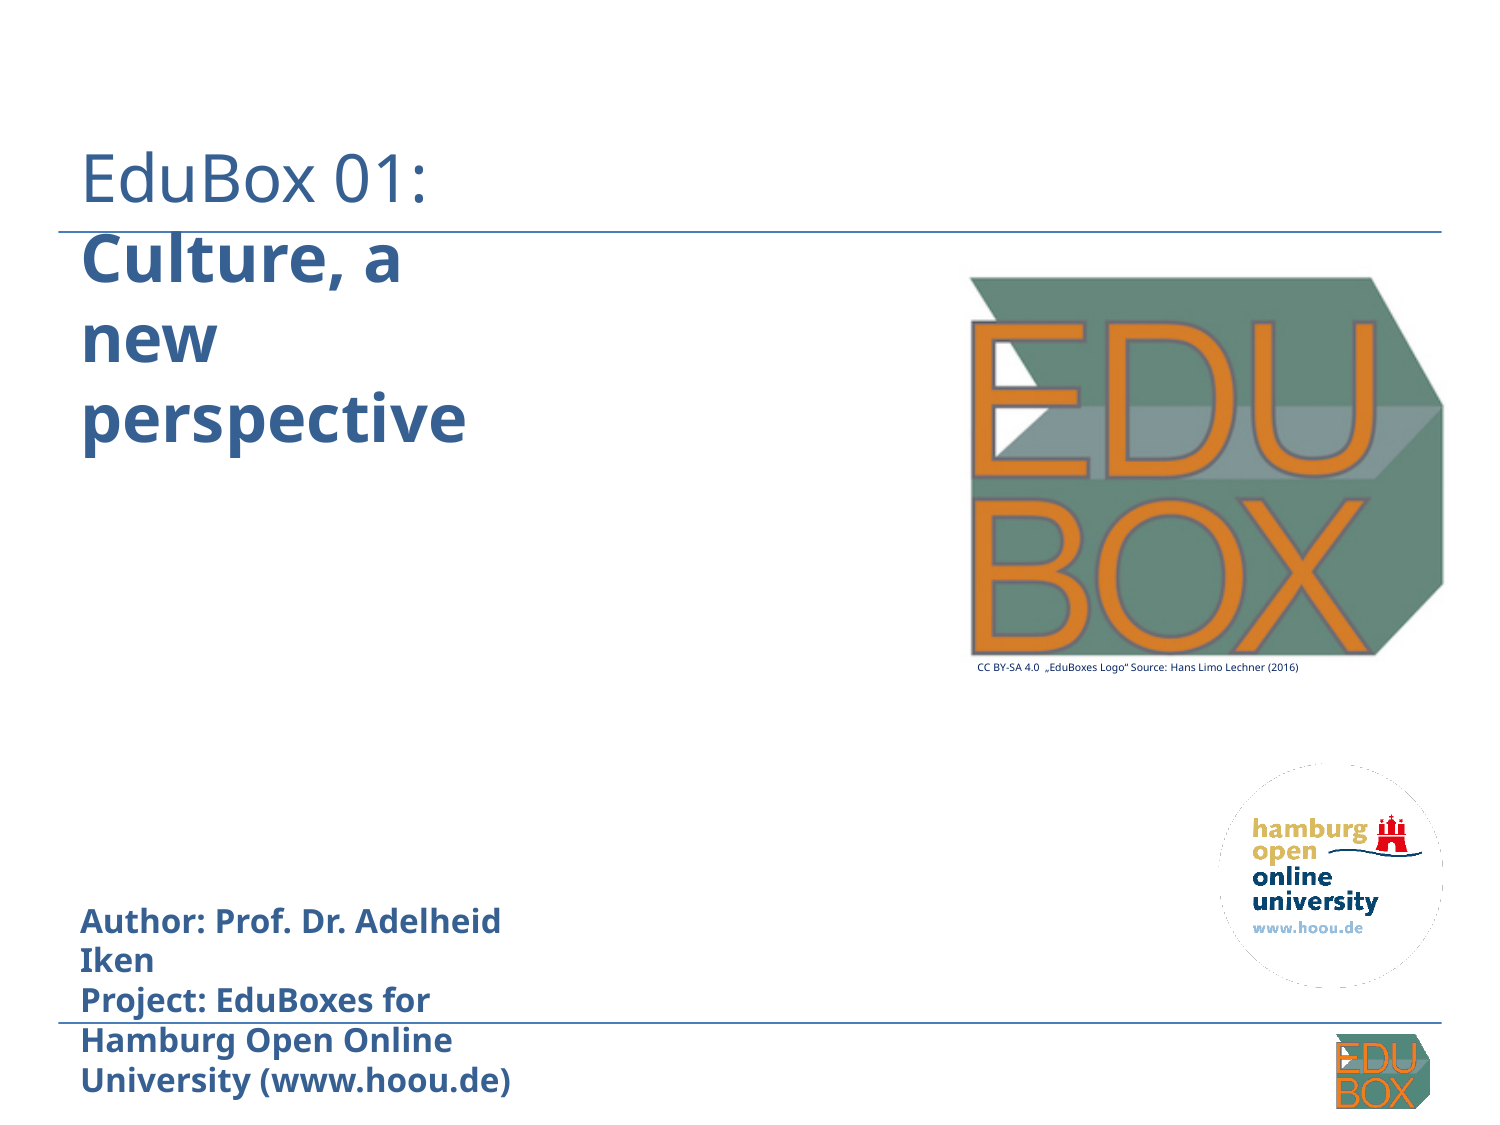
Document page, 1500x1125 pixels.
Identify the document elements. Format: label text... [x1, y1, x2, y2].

picture [1218, 763, 1443, 988]
list EduBox 01: Culture, a new perspective Author: Prof. Dr. Adelheid Iken Project: EduBoxes for Hamburg Open Online University (www.hoou.de) [53, 254, 1404, 1005]
picture [931, 250, 1483, 685]
text_box CC BY-SA 4.0 „EduBoxes Logo“ Source: Hans Limo Lechner (2016) [962, 653, 1412, 683]
picture [1328, 1028, 1437, 1114]
